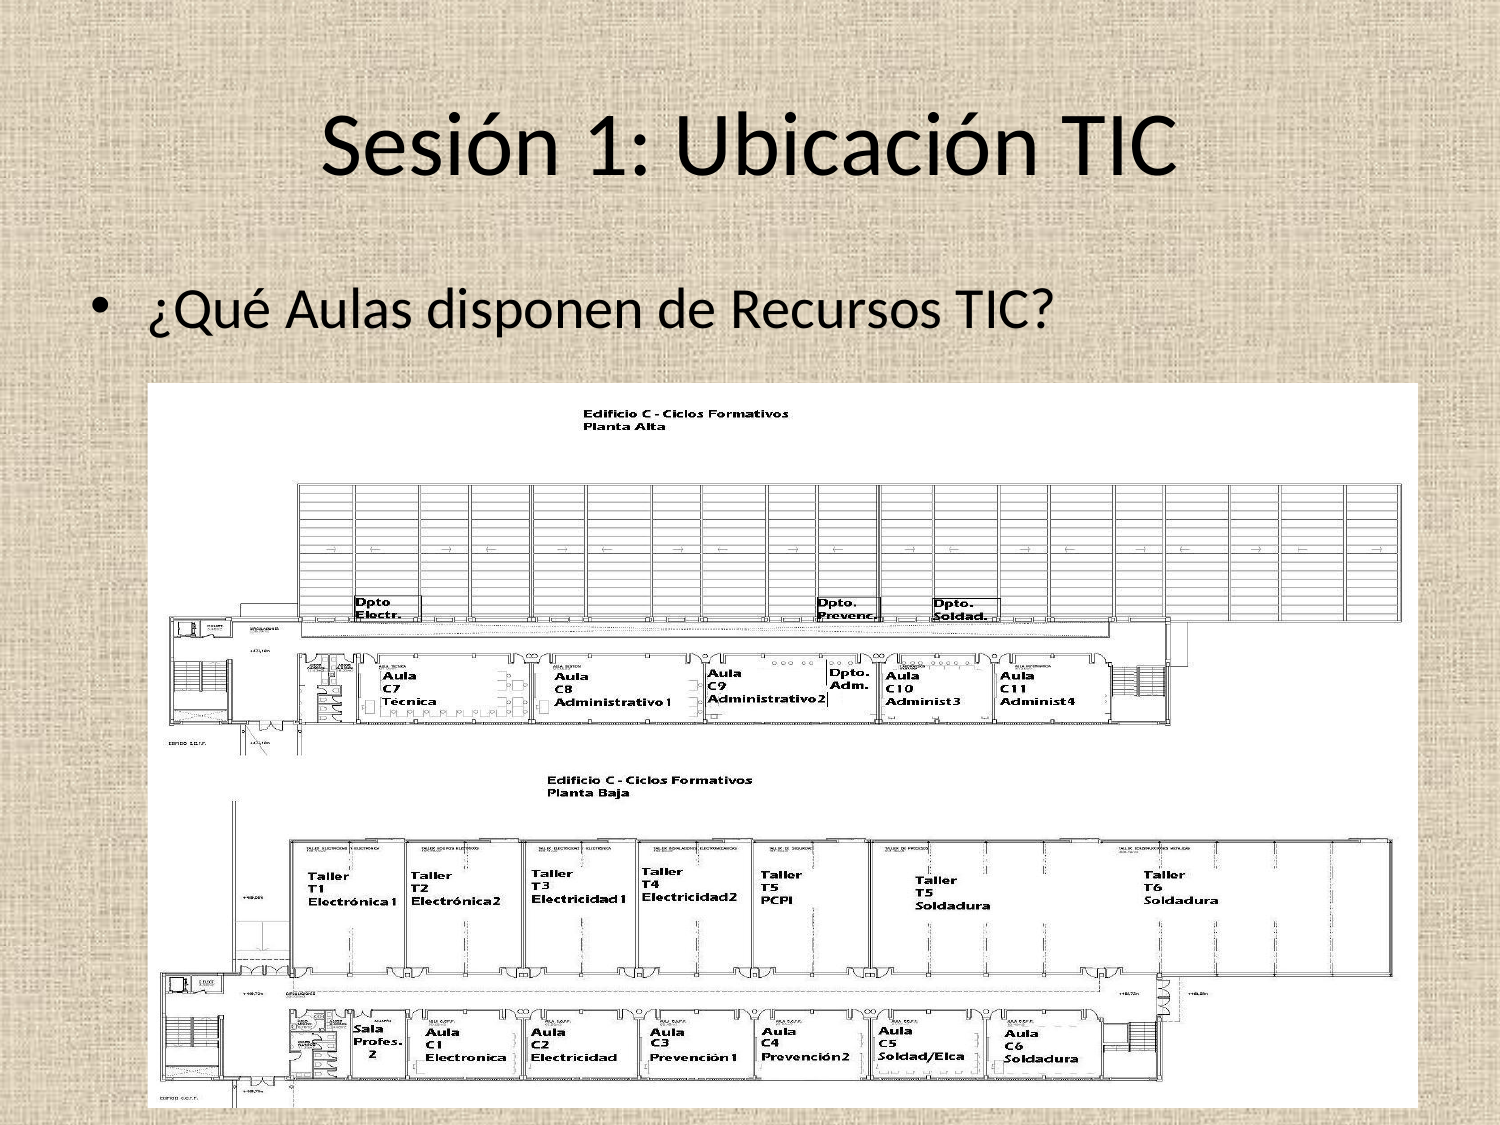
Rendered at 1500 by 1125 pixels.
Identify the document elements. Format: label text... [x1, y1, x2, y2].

list ¿Qué Aulas disponen de Recursos TIC? [75, 262, 1426, 1005]
title Sesión 1: Ubicación TIC [75, 45, 1426, 233]
picture [0, 0, 1500, 1125]
